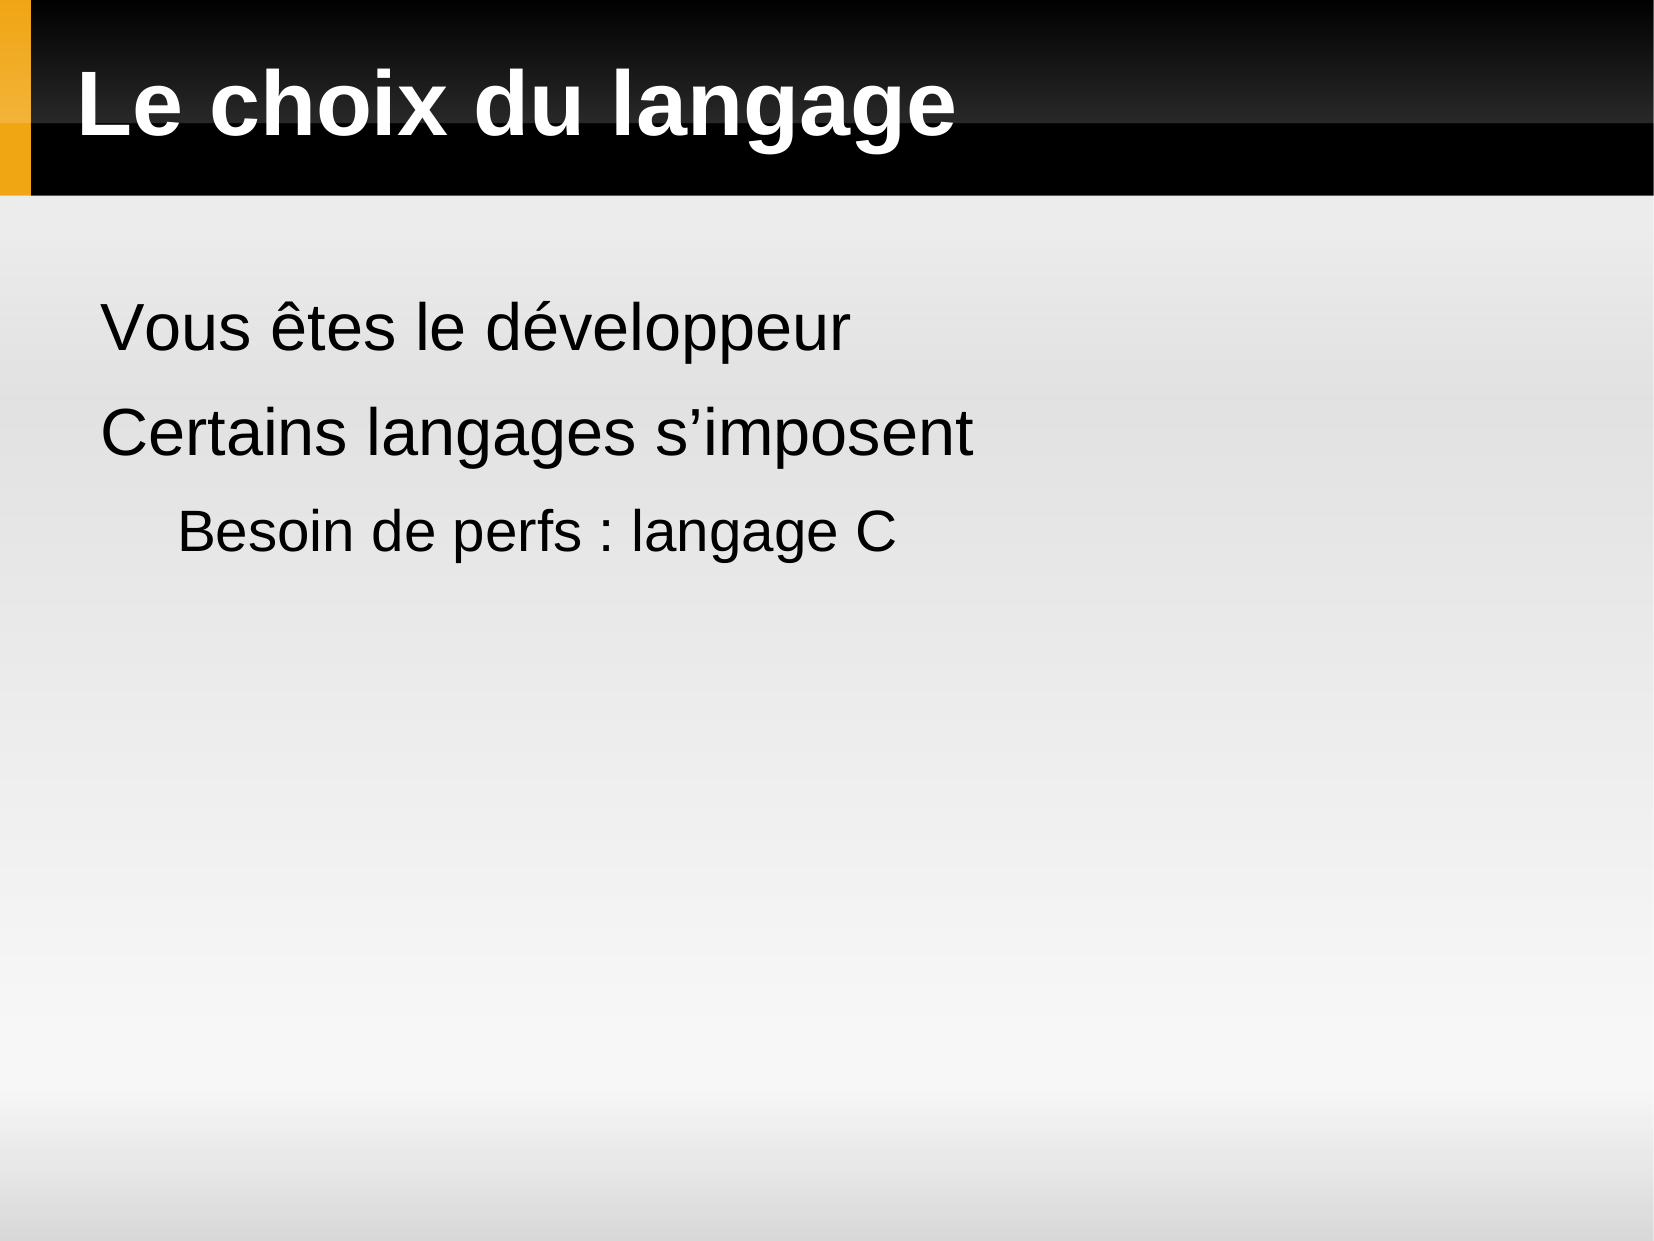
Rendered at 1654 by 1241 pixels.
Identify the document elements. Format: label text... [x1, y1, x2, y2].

list Vous êtes le développeur Certains langages s’imposent Besoin de perfs : langage C [82, 290, 1571, 1094]
title Le choix du langage [76, 7, 1565, 200]
picture [0, 0, 1654, 1241]
